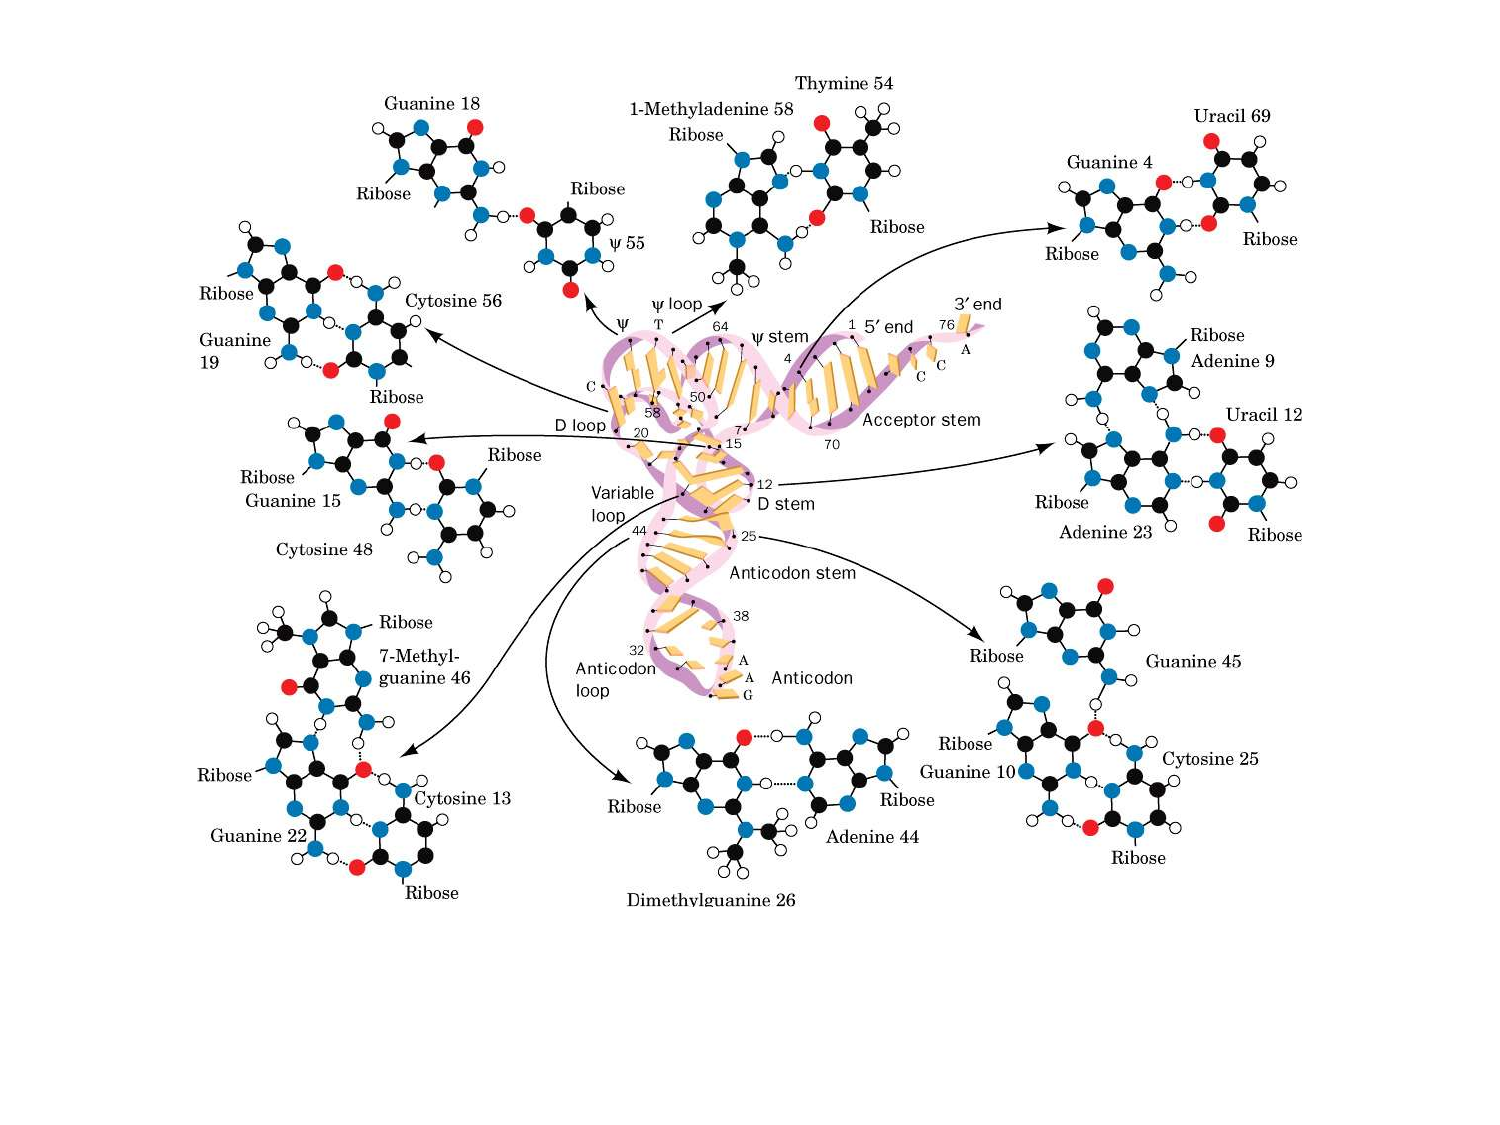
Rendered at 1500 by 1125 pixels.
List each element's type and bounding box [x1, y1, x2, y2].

picture [197, 68, 1302, 907]
